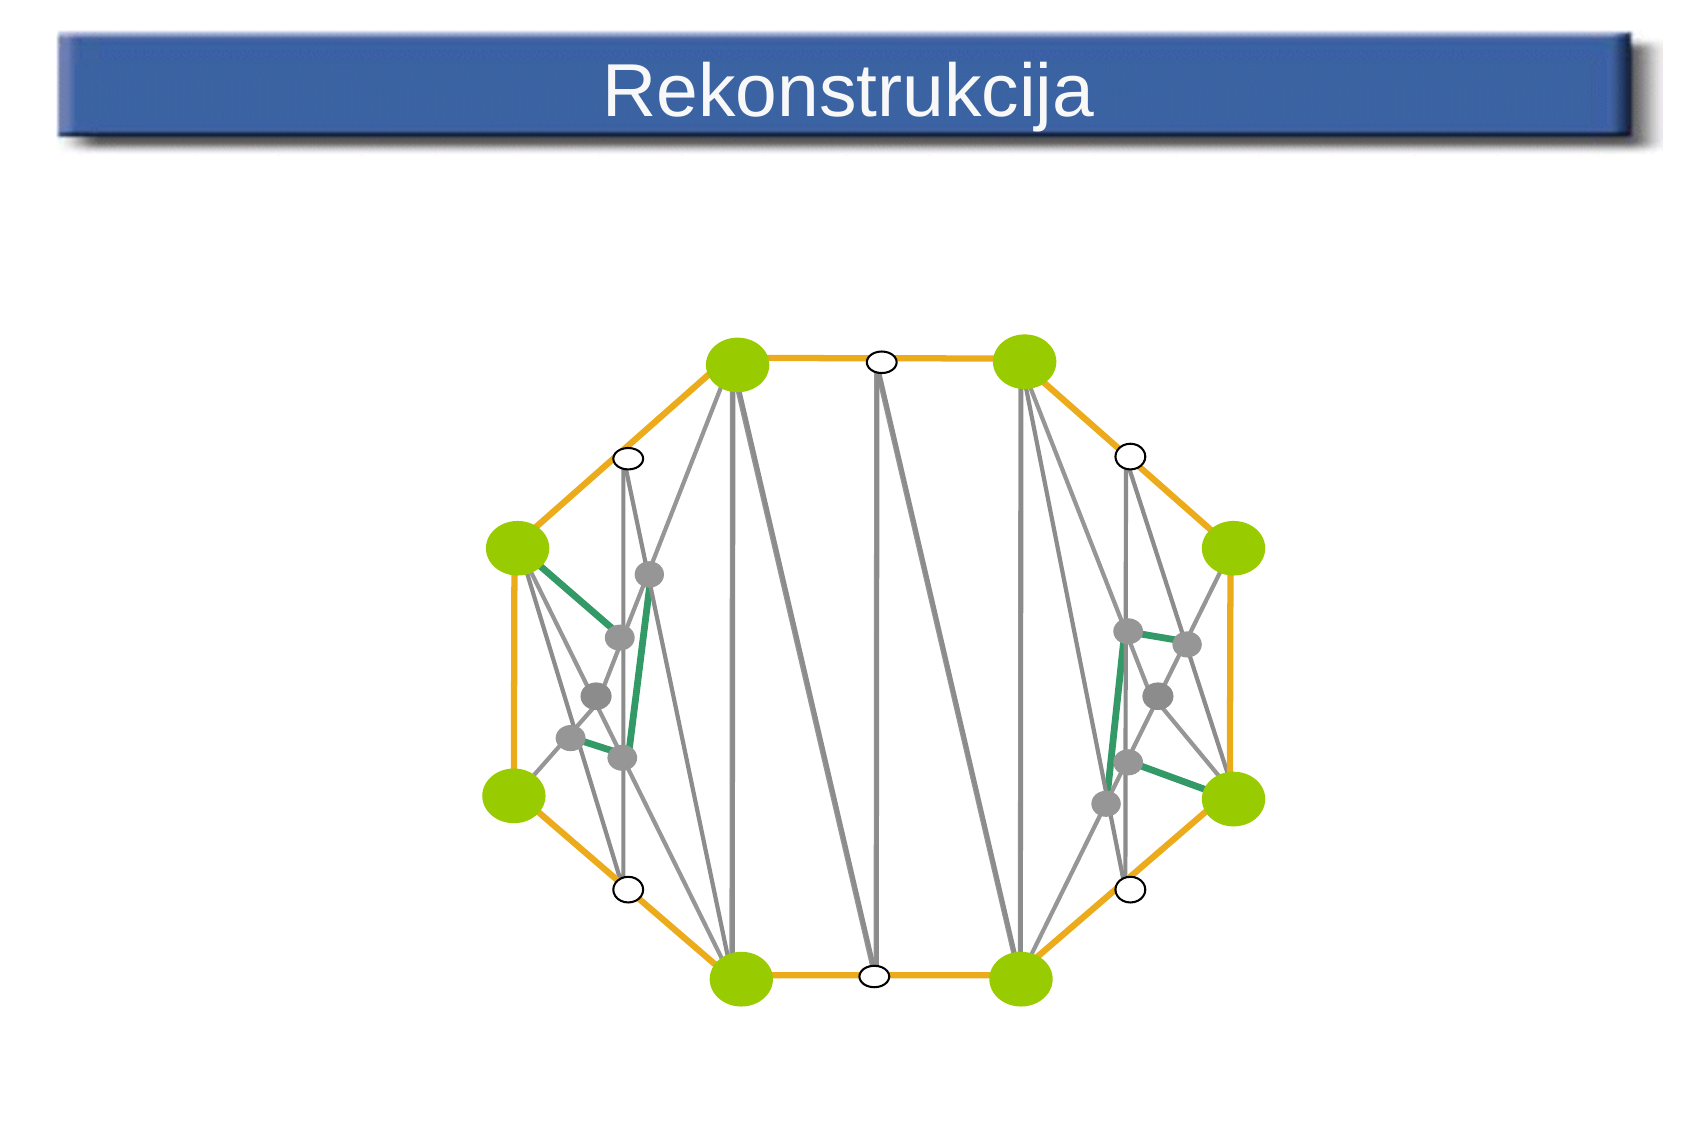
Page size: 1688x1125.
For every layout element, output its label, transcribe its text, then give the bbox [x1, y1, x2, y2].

text_box [634, 561, 665, 588]
text_box [1091, 790, 1121, 817]
text_box [482, 768, 546, 824]
text_box [859, 965, 890, 988]
text_box [866, 351, 897, 374]
text_box [1115, 443, 1146, 470]
text_box [709, 951, 773, 1007]
text_box [989, 951, 1053, 1007]
text_box [613, 876, 644, 903]
text_box [1201, 520, 1266, 576]
text_box [992, 334, 1057, 390]
text_box [1145, 685, 1171, 707]
title Rekonstrukcija [188, 23, 1509, 149]
text_box [1115, 876, 1146, 903]
text_box [1113, 749, 1144, 776]
text_box [583, 685, 609, 707]
text_box [1113, 618, 1144, 645]
text_box [485, 520, 550, 576]
text_box [1201, 771, 1266, 827]
text_box [555, 725, 586, 752]
text_box [1172, 631, 1202, 658]
text_box [613, 447, 644, 470]
text_box [607, 744, 638, 771]
picture [56, 29, 1663, 156]
text_box [604, 624, 635, 651]
text_box [705, 337, 770, 393]
